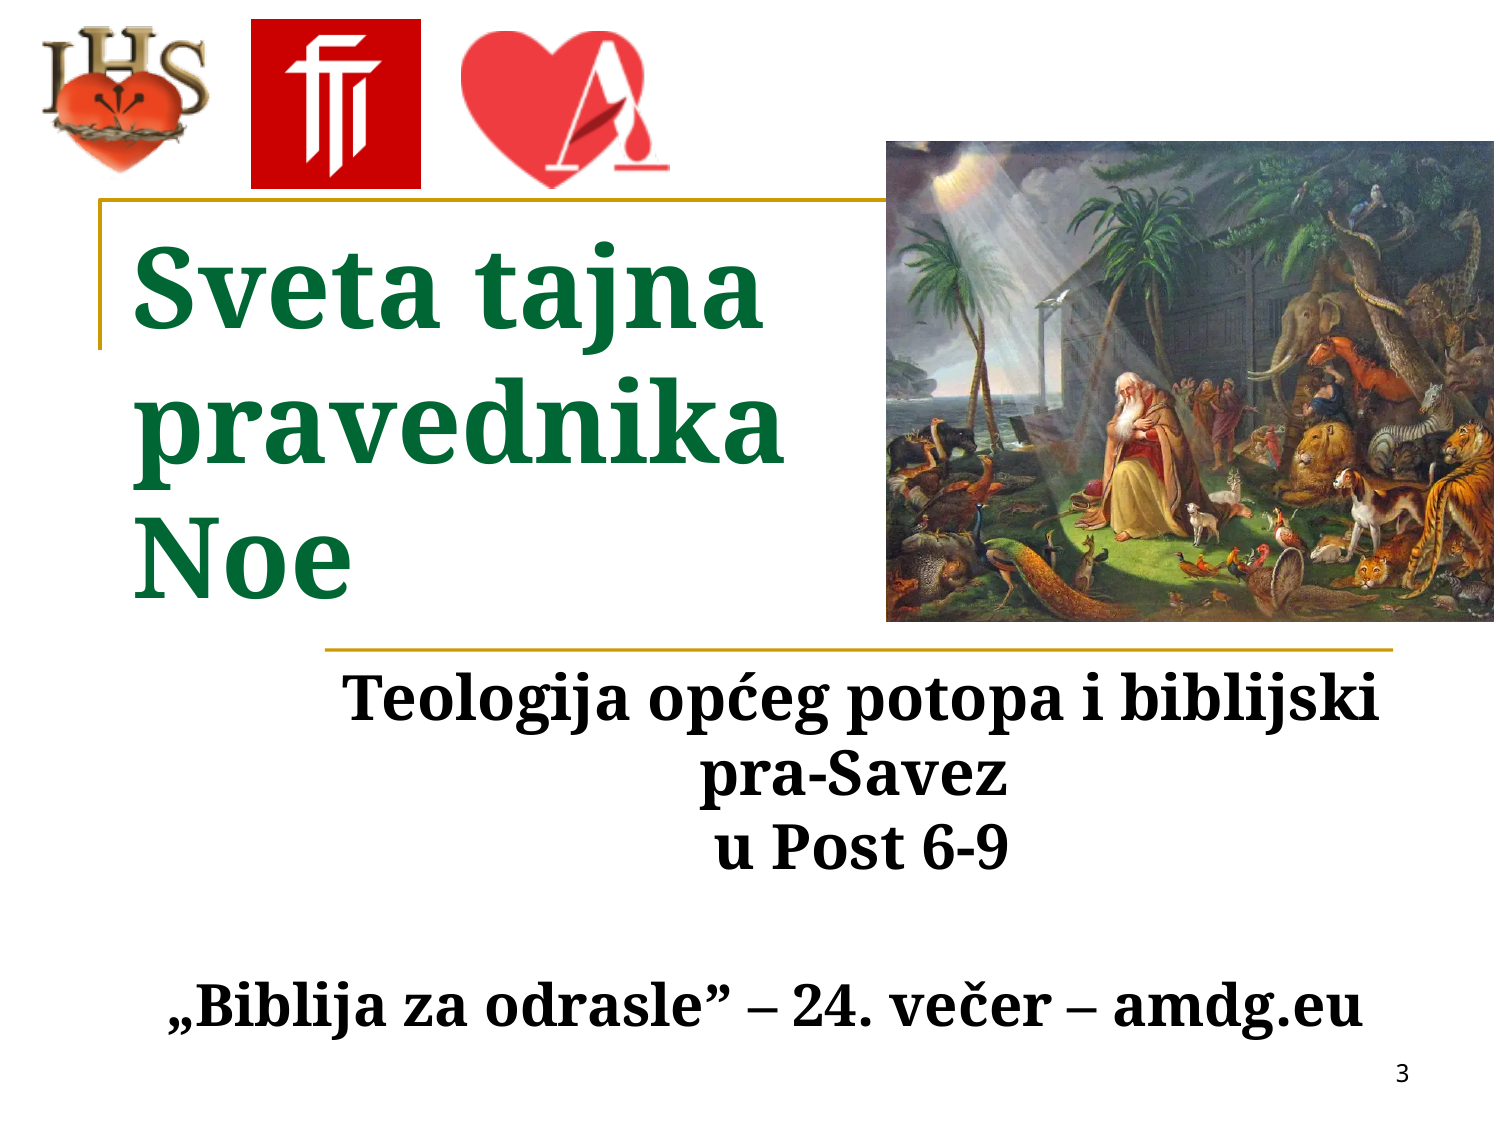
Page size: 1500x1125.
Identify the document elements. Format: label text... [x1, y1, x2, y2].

subtitle Teologija općeg potopa i biblijski pra-Savez u Post 6-9 [324, 650, 1400, 945]
title Sveta tajna pravednika Noe [117, 208, 886, 587]
picture [251, 19, 421, 189]
picture [41, 9, 211, 180]
picture [886, 141, 1494, 622]
text_box „Biblija za odrasle” – 24. večer – amdg.eu [55, 960, 1477, 1046]
text_box <number> [1074, 1046, 1425, 1100]
picture [461, 31, 670, 189]
